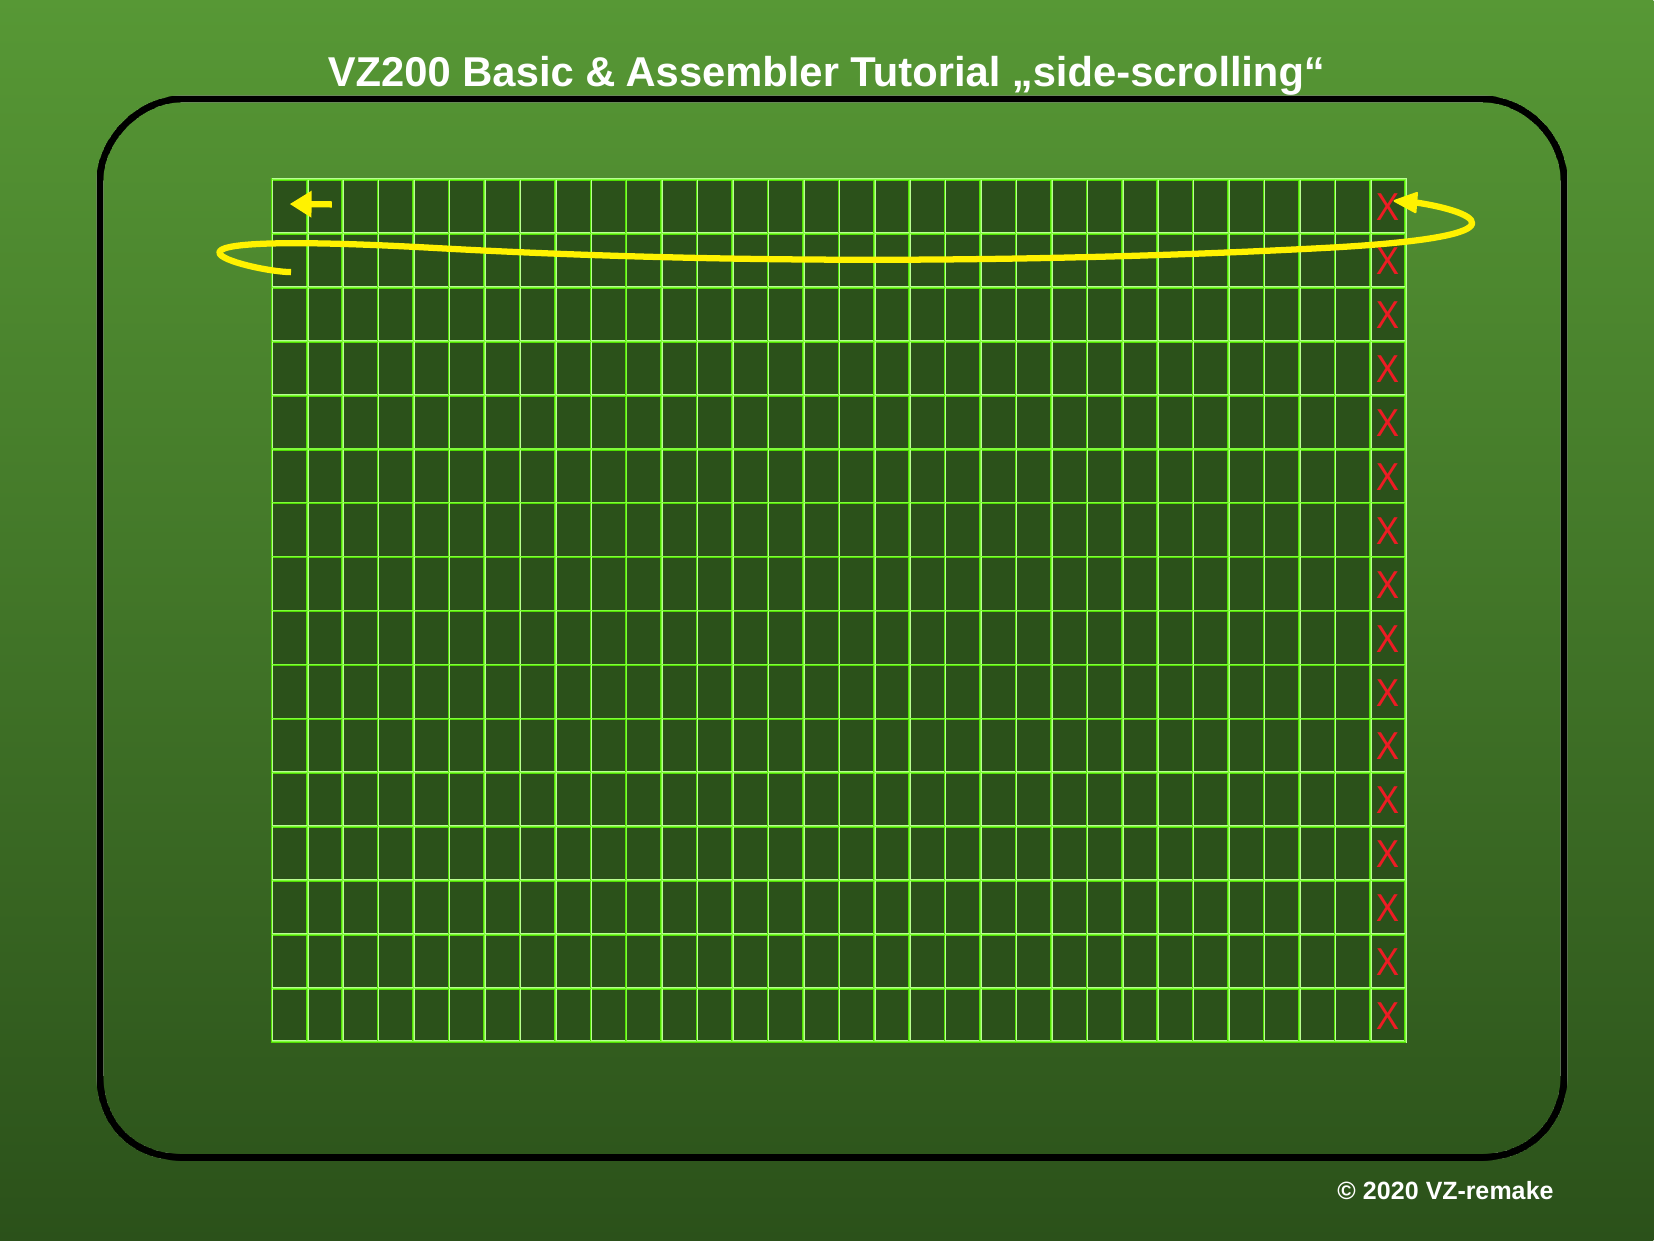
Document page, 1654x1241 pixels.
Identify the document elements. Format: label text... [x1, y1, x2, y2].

table_cell [663, 504, 696, 556]
table_cell [592, 720, 625, 771]
table_cell [876, 612, 908, 664]
table_cell [1124, 828, 1156, 879]
table_cell [1265, 774, 1298, 825]
table_cell [1301, 343, 1334, 394]
table_cell [273, 882, 306, 933]
table_cell X [1372, 451, 1404, 502]
table_cell [698, 397, 731, 448]
table_cell [1159, 612, 1192, 664]
table_cell [344, 990, 377, 1040]
picture [1380, 1184, 1385, 1196]
table_cell [769, 612, 802, 664]
table_cell [450, 612, 483, 664]
table_header [273, 181, 306, 232]
table_cell [415, 612, 448, 664]
table_cell [450, 451, 483, 502]
table_cell [521, 504, 554, 556]
table_cell [1301, 251, 1334, 286]
table_cell [1017, 235, 1050, 255]
table_cell [734, 558, 767, 610]
table_cell [982, 666, 1015, 718]
table_cell [734, 828, 767, 879]
table_cell [557, 558, 590, 610]
table_cell [663, 289, 696, 340]
table_cell [876, 882, 908, 933]
table_cell [1017, 666, 1050, 718]
table_cell [1124, 289, 1156, 340]
table_cell [592, 289, 625, 340]
table_cell [1088, 828, 1121, 879]
table_cell [1230, 990, 1263, 1040]
table_cell [1336, 558, 1369, 610]
table_cell [592, 343, 625, 394]
table_header [1124, 181, 1156, 232]
table_cell [1124, 235, 1156, 252]
table_cell [1017, 262, 1050, 286]
table_header [840, 181, 873, 232]
table_cell [663, 990, 696, 1040]
table_cell [1124, 882, 1156, 933]
table_cell [876, 558, 908, 610]
table_cell [592, 451, 625, 502]
table_cell [982, 397, 1015, 448]
table_cell [1265, 504, 1298, 556]
table_cell [1124, 504, 1156, 556]
table_cell [1124, 558, 1156, 610]
table_cell [627, 990, 660, 1040]
table_cell [273, 936, 306, 987]
table_cell [1017, 882, 1050, 933]
table_cell [946, 882, 979, 933]
table_cell [1053, 289, 1086, 340]
table_cell [1053, 774, 1086, 825]
table_cell [946, 451, 979, 502]
table_cell [911, 235, 944, 256]
table_cell [840, 666, 873, 718]
table_cell [1265, 828, 1298, 879]
table_cell [450, 235, 483, 247]
table_cell [769, 882, 802, 933]
table_header [450, 181, 483, 232]
table_cell [946, 612, 979, 664]
table_cell [1265, 289, 1298, 340]
table_cell [982, 882, 1015, 933]
table_cell [273, 612, 306, 664]
table_cell X [1372, 828, 1404, 879]
table_cell [1088, 504, 1121, 556]
table_cell [309, 289, 341, 340]
table_cell [663, 235, 696, 254]
table_cell X [1381, 247, 1393, 257]
table_header [1230, 181, 1263, 232]
table_cell [309, 504, 341, 556]
table_cell [1124, 451, 1156, 502]
table_cell [557, 235, 590, 251]
table_cell [840, 882, 873, 933]
table_cell X [1372, 774, 1404, 825]
table_cell [1230, 936, 1263, 987]
table_header [379, 181, 412, 232]
table_cell [486, 451, 519, 502]
table_cell [663, 612, 696, 664]
table_cell [805, 343, 838, 394]
table_cell [1194, 666, 1227, 718]
table_cell [734, 612, 767, 664]
table_cell [982, 720, 1015, 771]
table_cell [415, 343, 448, 394]
table_cell [521, 235, 554, 250]
table_cell [1124, 936, 1156, 987]
table_cell [769, 263, 802, 286]
table_header [805, 181, 838, 232]
table_cell [309, 558, 341, 610]
table_cell [627, 260, 660, 286]
table_cell [1301, 720, 1334, 771]
table_cell X [1372, 612, 1404, 664]
table_cell [876, 828, 908, 879]
table_cell [734, 343, 767, 394]
table_cell [1124, 612, 1156, 664]
table_cell [415, 451, 448, 502]
table_cell [379, 936, 412, 987]
table_cell X [1372, 882, 1404, 933]
table_cell [309, 343, 341, 394]
table_cell [805, 263, 838, 286]
table_header [486, 181, 519, 232]
table_cell [1230, 882, 1263, 933]
table_cell [557, 666, 590, 718]
table_cell [805, 666, 838, 718]
table_cell [521, 612, 554, 664]
table_cell [1017, 343, 1050, 394]
table_cell [415, 990, 448, 1040]
table_cell [1301, 774, 1334, 825]
table_cell [1053, 558, 1086, 610]
table_cell [769, 666, 802, 718]
table_cell X [1372, 397, 1404, 448]
table_header [911, 181, 944, 232]
table_cell [379, 612, 412, 664]
table_cell [805, 451, 838, 502]
table_cell [1265, 558, 1298, 610]
table_cell [1017, 828, 1050, 879]
table_cell [946, 397, 979, 448]
table_cell [344, 558, 377, 610]
table_cell [698, 262, 731, 286]
table_cell [1265, 612, 1298, 664]
table_cell [734, 289, 767, 340]
table_cell [450, 252, 483, 286]
table_cell [734, 504, 767, 556]
table_cell [1017, 504, 1050, 556]
table_cell [486, 612, 519, 664]
table_cell [805, 882, 838, 933]
table_cell [1301, 558, 1334, 610]
table_cell [486, 235, 519, 248]
table_cell [557, 504, 590, 556]
table_cell [663, 666, 696, 718]
table_cell [769, 720, 802, 771]
table_cell [415, 397, 448, 448]
table_cell [1088, 235, 1121, 253]
table_cell [273, 720, 306, 771]
table_cell [769, 343, 802, 394]
table_cell [911, 558, 944, 610]
table_cell [1336, 235, 1369, 244]
table_cell [486, 289, 519, 340]
table_cell [486, 720, 519, 771]
table_cell [1053, 612, 1086, 664]
table_cell [521, 558, 554, 610]
table_cell [379, 451, 412, 502]
table_cell [1017, 558, 1050, 610]
table_cell [379, 289, 412, 340]
table_cell [415, 720, 448, 771]
table_cell X [1372, 343, 1404, 394]
table_cell [627, 882, 660, 933]
table_cell [309, 235, 341, 240]
table_cell [1230, 255, 1263, 286]
table_cell [1194, 990, 1227, 1040]
table_cell [946, 504, 979, 556]
table_cell [1159, 990, 1192, 1040]
table_cell [379, 249, 412, 286]
table_cell [911, 936, 944, 987]
table_cell [1194, 256, 1227, 286]
table_cell [557, 257, 590, 286]
table_cell [627, 235, 660, 253]
table_cell [1053, 882, 1086, 933]
table_header [627, 181, 660, 232]
table_header [1194, 181, 1227, 232]
table_cell [840, 397, 873, 448]
table_cell [1230, 558, 1263, 610]
table_cell [1088, 882, 1121, 933]
table_cell [734, 720, 767, 771]
table_cell [1230, 666, 1263, 718]
table_cell [876, 289, 908, 340]
table_cell [1301, 289, 1334, 340]
table_cell [698, 235, 731, 255]
table_cell [840, 936, 873, 987]
table_cell [1194, 774, 1227, 825]
table_cell [627, 343, 660, 394]
table_cell X [1372, 720, 1404, 771]
table_cell [663, 451, 696, 502]
table_cell [982, 990, 1015, 1040]
table_cell [309, 247, 341, 286]
table_cell [911, 343, 944, 394]
table_cell [1265, 235, 1298, 247]
table_cell [557, 828, 590, 879]
table_cell [805, 504, 838, 556]
table_cell [769, 289, 802, 340]
table_cell [309, 774, 341, 825]
table_cell [698, 504, 731, 556]
table_cell [840, 612, 873, 664]
table_cell [1159, 504, 1192, 556]
table_cell [769, 774, 802, 825]
table_cell [840, 235, 873, 256]
table_cell [1336, 990, 1369, 1040]
table_cell X [1372, 246, 1404, 286]
table_cell [805, 612, 838, 664]
table_cell [521, 936, 554, 987]
table_cell X [1372, 990, 1404, 1040]
table_cell [450, 990, 483, 1040]
table_cell [379, 774, 412, 825]
table_cell [805, 774, 838, 825]
table_cell [592, 990, 625, 1040]
table_cell [627, 774, 660, 825]
table_cell [769, 990, 802, 1040]
table_cell [1088, 451, 1121, 502]
table_cell [1159, 397, 1192, 448]
table_cell [1336, 612, 1369, 664]
table_cell [1088, 558, 1121, 610]
table_header [344, 181, 377, 232]
table_cell [309, 451, 341, 502]
table_cell [450, 720, 483, 771]
table_cell [698, 936, 731, 987]
picture [1339, 1183, 1354, 1198]
table_cell [557, 612, 590, 664]
table_cell [734, 262, 767, 286]
table_cell [1194, 343, 1227, 394]
table_cell [627, 936, 660, 987]
table_cell [273, 666, 306, 718]
table_cell [379, 990, 412, 1040]
table_cell [486, 397, 519, 448]
table_cell [769, 828, 802, 879]
table_cell [592, 259, 625, 286]
table_cell [379, 720, 412, 771]
table_cell [309, 666, 341, 718]
table_cell [1017, 774, 1050, 825]
table_cell [876, 666, 908, 718]
table_cell [1230, 612, 1263, 664]
table_cell [415, 936, 448, 987]
table_cell [982, 828, 1015, 879]
table_cell [698, 343, 731, 394]
table_cell [1194, 397, 1227, 448]
table_cell [557, 882, 590, 933]
table_cell [1159, 828, 1192, 879]
table_cell [344, 289, 377, 340]
table_cell [805, 720, 838, 771]
table_cell [486, 882, 519, 933]
table_header [1017, 181, 1050, 232]
table_cell [415, 251, 448, 286]
table_cell [1017, 990, 1050, 1040]
table_cell [1265, 936, 1298, 987]
table_cell [663, 936, 696, 987]
table_cell [1088, 612, 1121, 664]
table_cell [769, 235, 802, 256]
table_cell [946, 666, 979, 718]
table_cell [1301, 397, 1334, 448]
table_cell [1159, 774, 1192, 825]
table_cell [1053, 343, 1086, 394]
table_header [982, 181, 1015, 232]
table_cell [1336, 936, 1369, 987]
table_cell [982, 936, 1015, 987]
table_cell [627, 666, 660, 718]
table_cell [379, 504, 412, 556]
table_cell [344, 235, 377, 241]
table_cell [1301, 828, 1334, 879]
table_cell [1336, 720, 1369, 771]
table_cell [1301, 235, 1334, 245]
table_cell [521, 289, 554, 340]
table_cell [486, 666, 519, 718]
table_cell [911, 882, 944, 933]
table_cell [1265, 720, 1298, 771]
table_header [309, 181, 341, 232]
table_cell [627, 558, 660, 610]
table_cell [840, 774, 873, 825]
table_cell [557, 451, 590, 502]
table_cell [663, 882, 696, 933]
table_cell [521, 720, 554, 771]
table_cell [769, 558, 802, 610]
table_cell [982, 343, 1015, 394]
table_cell [592, 666, 625, 718]
table_cell [344, 504, 377, 556]
table_cell [450, 828, 483, 879]
table_cell [415, 235, 448, 245]
table_cell [734, 990, 767, 1040]
table_cell [344, 882, 377, 933]
table_cell [592, 235, 625, 252]
table_cell [1124, 397, 1156, 448]
table_cell [876, 343, 908, 394]
table_cell [1053, 990, 1086, 1040]
table_cell [344, 720, 377, 771]
table_cell [946, 263, 979, 286]
table_cell [557, 720, 590, 771]
table_cell [1265, 666, 1298, 718]
table_cell [1088, 936, 1121, 987]
table_cell [627, 720, 660, 771]
table_cell [840, 289, 873, 340]
table_cell [982, 504, 1015, 556]
table_cell [1124, 259, 1156, 286]
table_cell [1230, 774, 1263, 825]
table_cell [946, 558, 979, 610]
table_cell [592, 774, 625, 825]
table_cell [805, 289, 838, 340]
table_cell [1053, 720, 1086, 771]
table_cell [805, 558, 838, 610]
table_header [1053, 181, 1086, 232]
table_cell [911, 666, 944, 718]
table_cell [273, 451, 306, 502]
table_cell [344, 666, 377, 718]
table_cell [627, 451, 660, 502]
table_header [557, 181, 590, 232]
table_cell [344, 451, 377, 502]
table_cell [344, 612, 377, 664]
table_cell [1124, 666, 1156, 718]
table_cell [486, 504, 519, 556]
table_cell [379, 558, 412, 610]
table_cell [309, 397, 341, 448]
table_cell [1336, 289, 1369, 340]
table_cell [592, 612, 625, 664]
table_cell [982, 262, 1015, 286]
table_cell [486, 558, 519, 610]
table_cell [663, 343, 696, 394]
table_cell [1230, 397, 1263, 448]
table_cell [273, 990, 306, 1040]
table_cell [1336, 828, 1369, 879]
table_header X [1372, 181, 1404, 232]
table_cell [840, 558, 873, 610]
table_cell [344, 774, 377, 825]
table_cell [1230, 235, 1263, 249]
table_cell [911, 289, 944, 340]
table_cell [1301, 936, 1334, 987]
table_cell [486, 936, 519, 987]
table_cell [521, 828, 554, 879]
table_cell [1124, 720, 1156, 771]
table_cell [698, 720, 731, 771]
table_cell [592, 936, 625, 987]
table_cell [1336, 666, 1369, 718]
table_cell [309, 936, 341, 987]
table_cell [309, 612, 341, 664]
table_cell [946, 720, 979, 771]
table_cell [1088, 666, 1121, 718]
table_cell [734, 882, 767, 933]
table_cell [521, 666, 554, 718]
table_cell [450, 504, 483, 556]
table_cell [805, 235, 838, 256]
table_cell [982, 451, 1015, 502]
table_cell [663, 397, 696, 448]
table_cell [876, 263, 908, 286]
table_cell [769, 451, 802, 502]
table_cell [1124, 990, 1156, 1040]
table_cell [309, 828, 341, 879]
table_cell [521, 774, 554, 825]
table_cell [450, 397, 483, 448]
table_cell X [1372, 504, 1404, 556]
table_cell [946, 343, 979, 394]
table_cell [734, 666, 767, 718]
table_cell [1053, 451, 1086, 502]
table_cell [1194, 612, 1227, 664]
table_cell [769, 936, 802, 987]
table_cell [450, 558, 483, 610]
table_header [415, 181, 448, 232]
table_cell [1017, 612, 1050, 664]
table_cell [1194, 828, 1227, 879]
table_cell [982, 612, 1015, 664]
table_cell [1265, 882, 1298, 933]
table_cell [1088, 720, 1121, 771]
table_cell [273, 397, 306, 448]
table_cell [1053, 828, 1086, 879]
table_cell [911, 612, 944, 664]
table_cell [1336, 397, 1369, 448]
table_cell [1230, 451, 1263, 502]
table_cell [450, 774, 483, 825]
table_cell [415, 882, 448, 933]
table_cell [450, 343, 483, 394]
picture [1408, 1184, 1413, 1196]
table_cell X [1372, 289, 1404, 340]
table_cell [1265, 397, 1298, 448]
table_cell [911, 990, 944, 1040]
table_cell [663, 558, 696, 610]
table_cell [1301, 504, 1334, 556]
table_cell [486, 990, 519, 1040]
table_header [946, 181, 979, 232]
table_cell [1265, 253, 1298, 286]
table_header [1088, 181, 1121, 232]
table_cell [1194, 451, 1227, 502]
table_cell [769, 397, 802, 448]
table_cell [946, 289, 979, 340]
table_cell [521, 990, 554, 1040]
table_cell [379, 235, 412, 243]
table_cell [698, 666, 731, 718]
table_cell [698, 558, 731, 610]
table_cell [415, 504, 448, 556]
table_cell [273, 558, 306, 610]
table_cell [273, 247, 306, 286]
table_cell [1301, 451, 1334, 502]
table_cell [698, 828, 731, 879]
table_cell [415, 289, 448, 340]
table_cell [734, 774, 767, 825]
table_cell [840, 263, 873, 286]
table_cell [627, 289, 660, 340]
table_cell [734, 936, 767, 987]
table_cell [1194, 558, 1227, 610]
table_cell [273, 235, 306, 240]
table_cell [627, 504, 660, 556]
table_cell [1265, 990, 1298, 1040]
table_cell [1336, 249, 1369, 286]
table_cell [946, 936, 979, 987]
table_cell [1017, 720, 1050, 771]
table_cell [1230, 343, 1263, 394]
table_cell [521, 343, 554, 394]
table_cell [521, 882, 554, 933]
table_cell [450, 666, 483, 718]
table_cell [698, 882, 731, 933]
table_cell [1336, 882, 1369, 933]
table_cell [415, 828, 448, 879]
table_cell [1230, 720, 1263, 771]
table_header [592, 181, 625, 232]
table_cell [592, 882, 625, 933]
table_cell [592, 504, 625, 556]
table_cell [1159, 666, 1192, 718]
table_cell [1301, 666, 1334, 718]
table_cell [805, 397, 838, 448]
table_cell [805, 936, 838, 987]
table_cell [344, 397, 377, 448]
table_cell [946, 774, 979, 825]
table_cell [1124, 774, 1156, 825]
table_cell [663, 720, 696, 771]
table_cell [698, 451, 731, 502]
table_cell [911, 774, 944, 825]
table_cell [557, 397, 590, 448]
table_cell [840, 504, 873, 556]
table_cell [1336, 343, 1369, 394]
table_cell [521, 256, 554, 286]
table_cell [557, 289, 590, 340]
table_cell [946, 828, 979, 879]
table_cell [911, 504, 944, 556]
table_cell [1194, 882, 1227, 933]
table_cell [1230, 828, 1263, 879]
table_cell [840, 828, 873, 879]
table_cell [379, 343, 412, 394]
table_cell [982, 774, 1015, 825]
table_cell [1053, 936, 1086, 987]
table_cell [982, 558, 1015, 610]
table_cell [1336, 774, 1369, 825]
table_cell [1194, 504, 1227, 556]
table_cell [1088, 774, 1121, 825]
table_cell [1159, 235, 1192, 251]
table_cell [1336, 504, 1369, 556]
table_cell [1088, 260, 1121, 286]
table_cell [486, 254, 519, 286]
table_cell [1088, 990, 1121, 1040]
table_cell [876, 397, 908, 448]
table_cell [592, 397, 625, 448]
table_cell [557, 343, 590, 394]
table_cell [309, 990, 341, 1040]
table_cell [734, 397, 767, 448]
table_cell [698, 774, 731, 825]
table_cell [557, 936, 590, 987]
table_cell [1053, 666, 1086, 718]
table_cell [1230, 289, 1263, 340]
table_cell [1159, 936, 1192, 987]
table_cell [273, 774, 306, 825]
table_cell [734, 235, 767, 255]
table_cell [486, 828, 519, 879]
table_cell [805, 990, 838, 1040]
table_cell [1230, 504, 1263, 556]
table_cell [876, 774, 908, 825]
table_cell [1194, 936, 1227, 987]
table_cell [1194, 720, 1227, 771]
table_cell [663, 261, 696, 286]
table_cell [627, 612, 660, 664]
table_cell [1053, 397, 1086, 448]
table_cell [1088, 397, 1121, 448]
table_cell [415, 774, 448, 825]
table_cell [840, 451, 873, 502]
table_cell [557, 774, 590, 825]
table_cell [1194, 289, 1227, 340]
table_cell [1336, 451, 1369, 502]
table_header [698, 181, 731, 232]
table_cell [663, 828, 696, 879]
table_cell [592, 558, 625, 610]
table_cell [627, 397, 660, 448]
table_cell [876, 504, 908, 556]
table_cell [840, 343, 873, 394]
table_cell [1088, 289, 1121, 340]
table_cell [876, 936, 908, 987]
table_header [1159, 181, 1192, 232]
table_cell [379, 828, 412, 879]
table_header [769, 181, 802, 232]
table_cell [486, 343, 519, 394]
table_cell [273, 343, 306, 394]
table_cell [521, 451, 554, 502]
table_cell [946, 235, 979, 256]
table_cell [415, 666, 448, 718]
table_cell [309, 720, 341, 771]
table_cell [911, 451, 944, 502]
table_cell [450, 882, 483, 933]
table_cell [486, 774, 519, 825]
table_cell [1088, 343, 1121, 394]
table_cell [1159, 882, 1192, 933]
title VZ200 Basic & Assembler Tutorial „side-scrolling“ [82, 48, 1571, 96]
table_cell [876, 720, 908, 771]
table_cell X [1372, 666, 1404, 718]
table_header [876, 181, 908, 232]
table_cell [1017, 397, 1050, 448]
table_cell X [1372, 558, 1404, 610]
table_cell [1017, 451, 1050, 502]
table_cell [946, 990, 979, 1040]
table_cell [698, 612, 731, 664]
table_cell [379, 882, 412, 933]
table_cell X [1372, 936, 1404, 987]
table_cell [379, 666, 412, 718]
table_cell [1159, 451, 1192, 502]
table_cell [1265, 343, 1298, 394]
table_cell [521, 397, 554, 448]
table_cell [1053, 504, 1086, 556]
table_cell [1017, 936, 1050, 987]
table_cell [344, 936, 377, 987]
table_cell [1159, 289, 1192, 340]
table_cell [1053, 261, 1086, 286]
table_cell [876, 235, 908, 256]
table_cell [876, 451, 908, 502]
table_cell [415, 558, 448, 610]
table_cell [911, 263, 944, 286]
table_cell [557, 990, 590, 1040]
table_cell [663, 774, 696, 825]
table_cell [450, 936, 483, 987]
table_cell [592, 828, 625, 879]
table_cell X [1372, 235, 1404, 241]
table_cell [344, 248, 377, 286]
table_cell [734, 451, 767, 502]
table_cell [982, 235, 1015, 255]
table_cell [1124, 343, 1156, 394]
table_cell [379, 397, 412, 448]
table_cell [310, 882, 341, 932]
table_cell [769, 504, 802, 556]
table_cell [627, 828, 660, 879]
table_cell [1053, 235, 1086, 254]
table_cell [344, 343, 377, 394]
table_cell [344, 828, 377, 879]
table_cell [273, 828, 306, 879]
table_header [521, 181, 554, 232]
table_cell [450, 289, 483, 340]
table_cell [698, 289, 731, 340]
picture [59, 58, 1607, 1199]
table_cell [1159, 720, 1192, 771]
table_header [1301, 181, 1334, 232]
table_cell [1301, 612, 1334, 664]
table_cell [911, 720, 944, 771]
table_header [734, 181, 767, 232]
table_cell [1301, 990, 1334, 1040]
table_cell [1301, 882, 1334, 933]
table_cell [911, 397, 944, 448]
table_cell [1265, 451, 1298, 502]
table_cell [1194, 235, 1227, 250]
table_cell [911, 828, 944, 879]
table_cell [1159, 258, 1192, 286]
table_cell [840, 990, 873, 1040]
table_cell [1159, 343, 1192, 394]
table_header [1336, 181, 1369, 232]
table_cell [698, 990, 731, 1040]
table_header [1265, 181, 1298, 232]
table_cell [1017, 289, 1050, 340]
table_cell [982, 289, 1015, 340]
table_cell [1159, 558, 1192, 610]
table_header [663, 181, 696, 232]
table_cell [273, 504, 306, 556]
table_cell [840, 720, 873, 771]
table_cell [273, 289, 306, 340]
table_cell [876, 990, 908, 1040]
picture [1502, 1188, 1506, 1199]
table_cell [805, 828, 838, 879]
